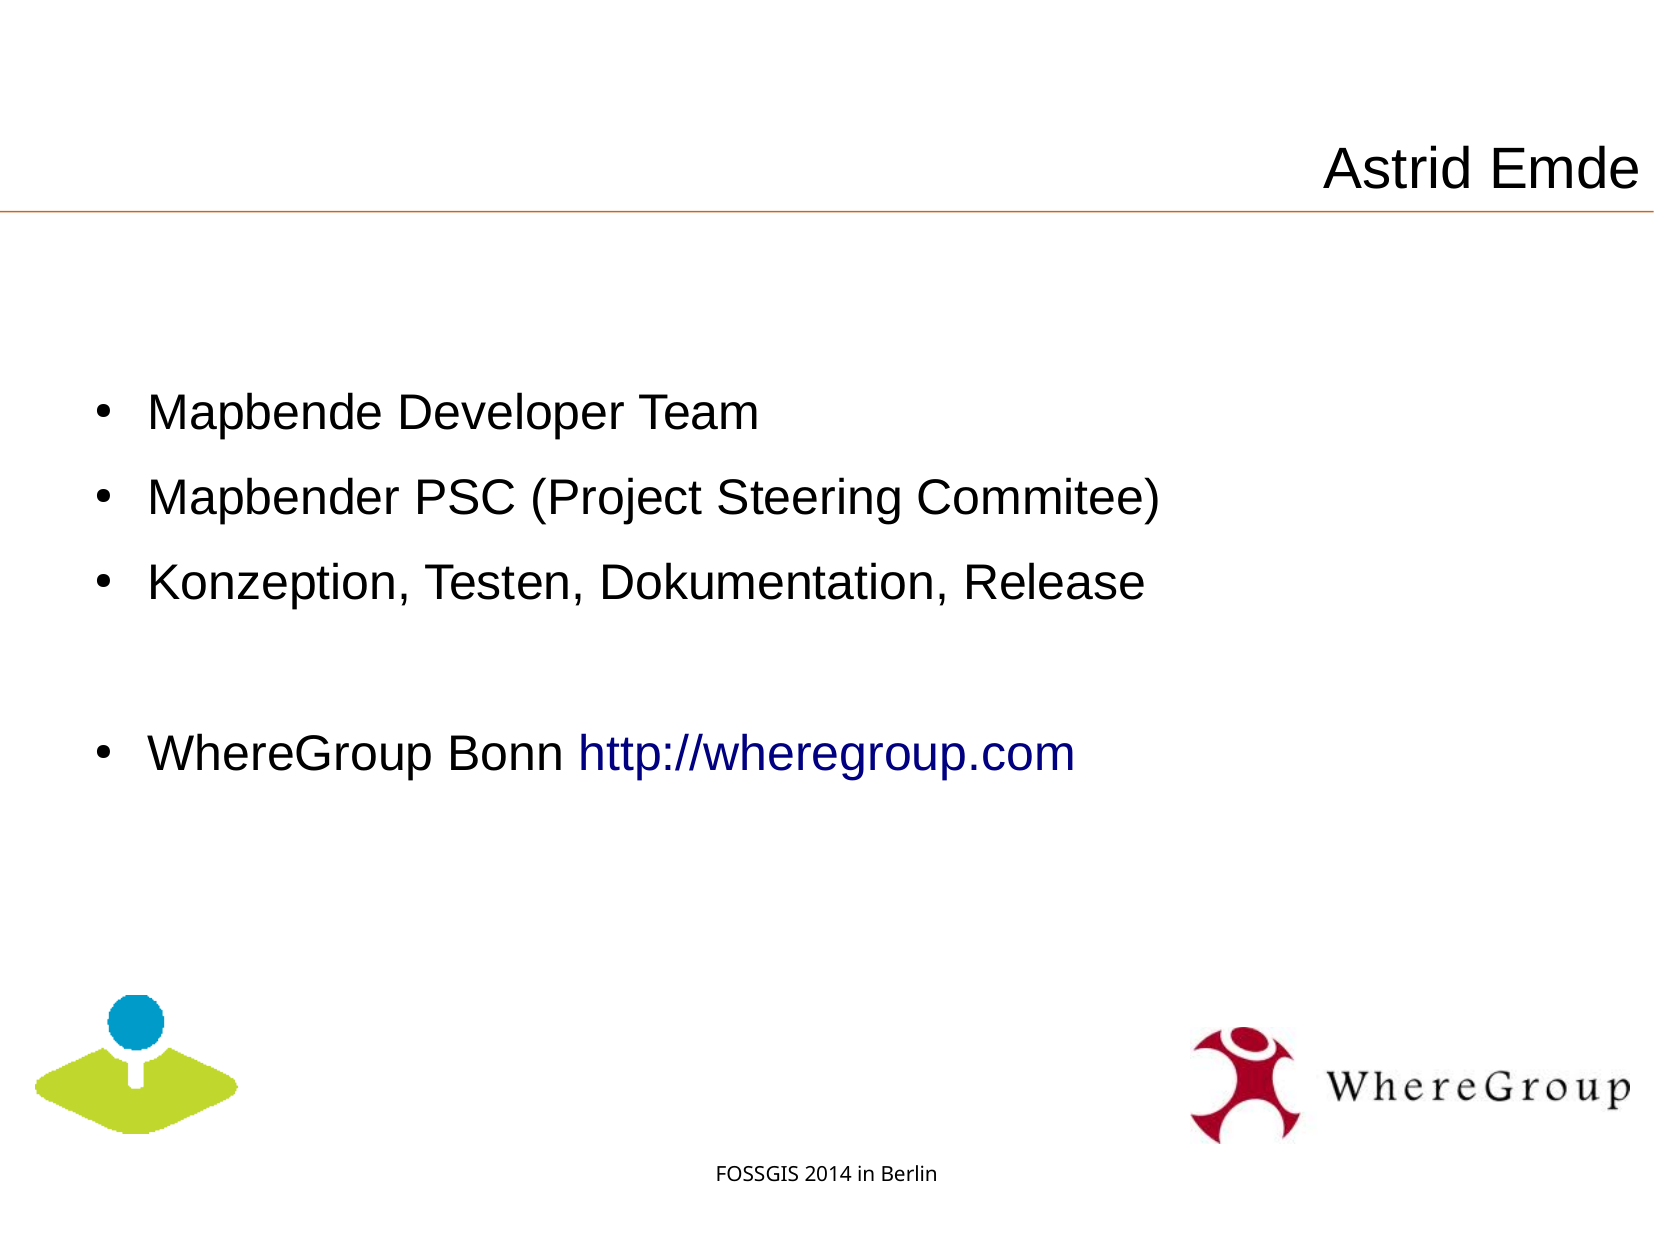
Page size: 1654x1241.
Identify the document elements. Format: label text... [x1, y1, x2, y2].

picture [1565, 1027, 1630, 1144]
picture [35, 995, 76, 1134]
list Mapbende Developer Team Mapbender PSC (Project Steering Commitee) Konzeption, Testen, Dokumentation, Release WhereGroup Bonn http://wheregroup.com [76, 383, 1565, 1203]
title Astrid Emde [153, 106, 1642, 231]
